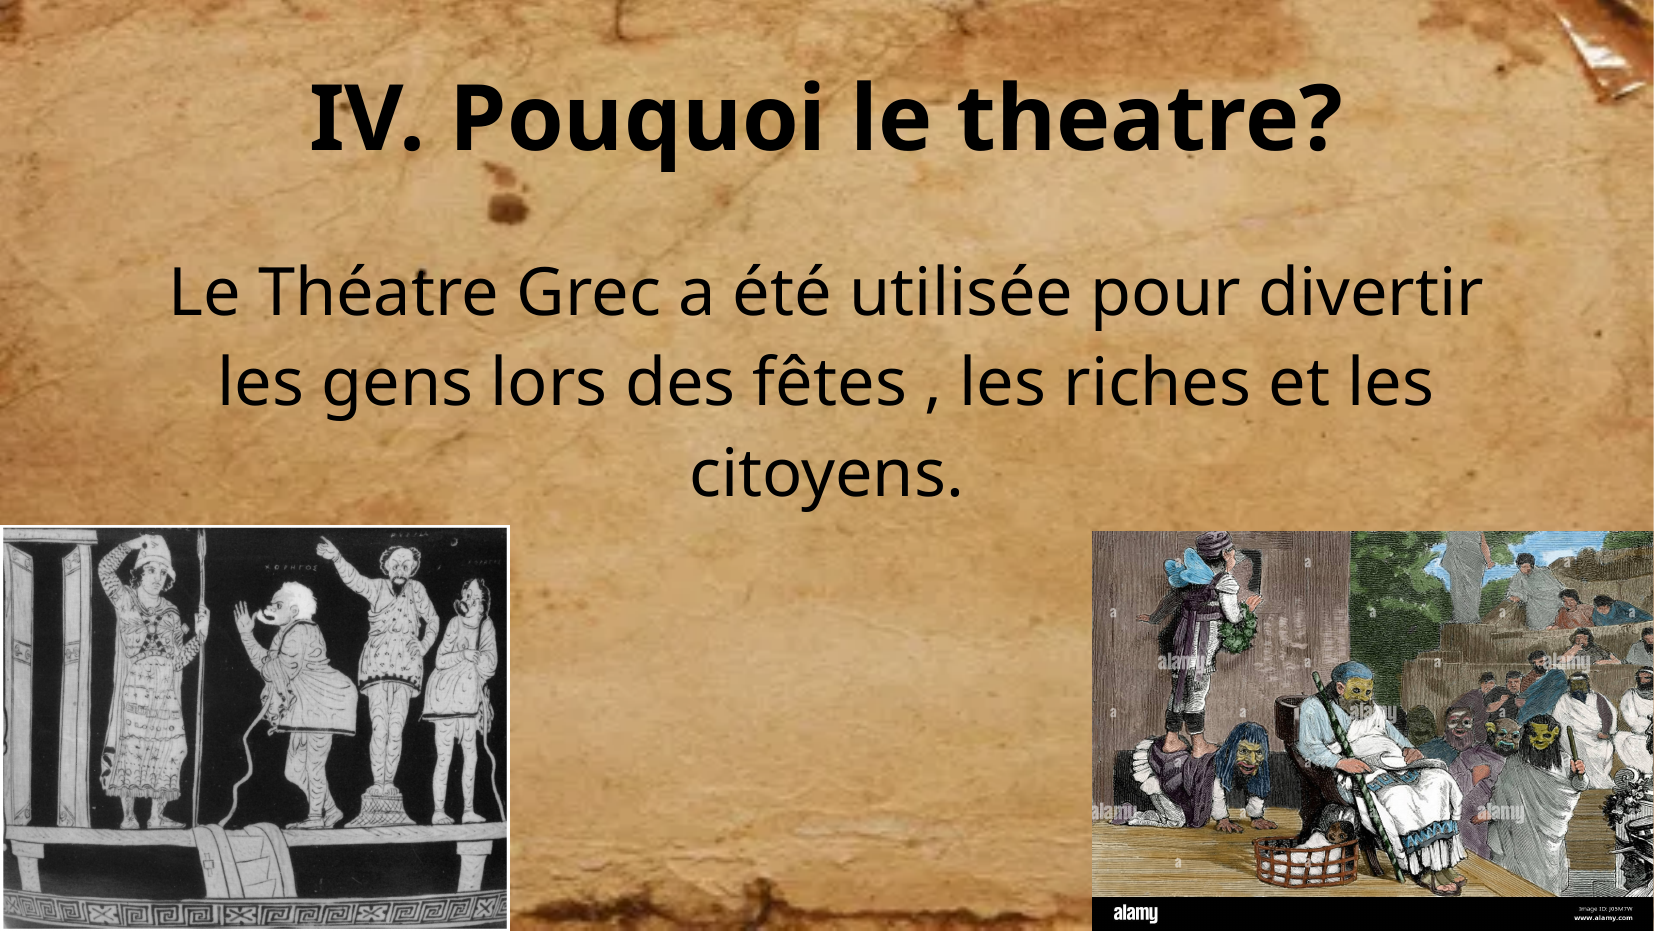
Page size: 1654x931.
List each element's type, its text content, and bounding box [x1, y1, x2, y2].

list Le Théatre Grec a été utilisée pour divertir les gens lors des fêtes , les riches et les citoyens. [47, 110, 1536, 650]
picture [0, 0, 1654, 931]
title IV. Pouquoi le theatre? [82, 37, 1571, 193]
